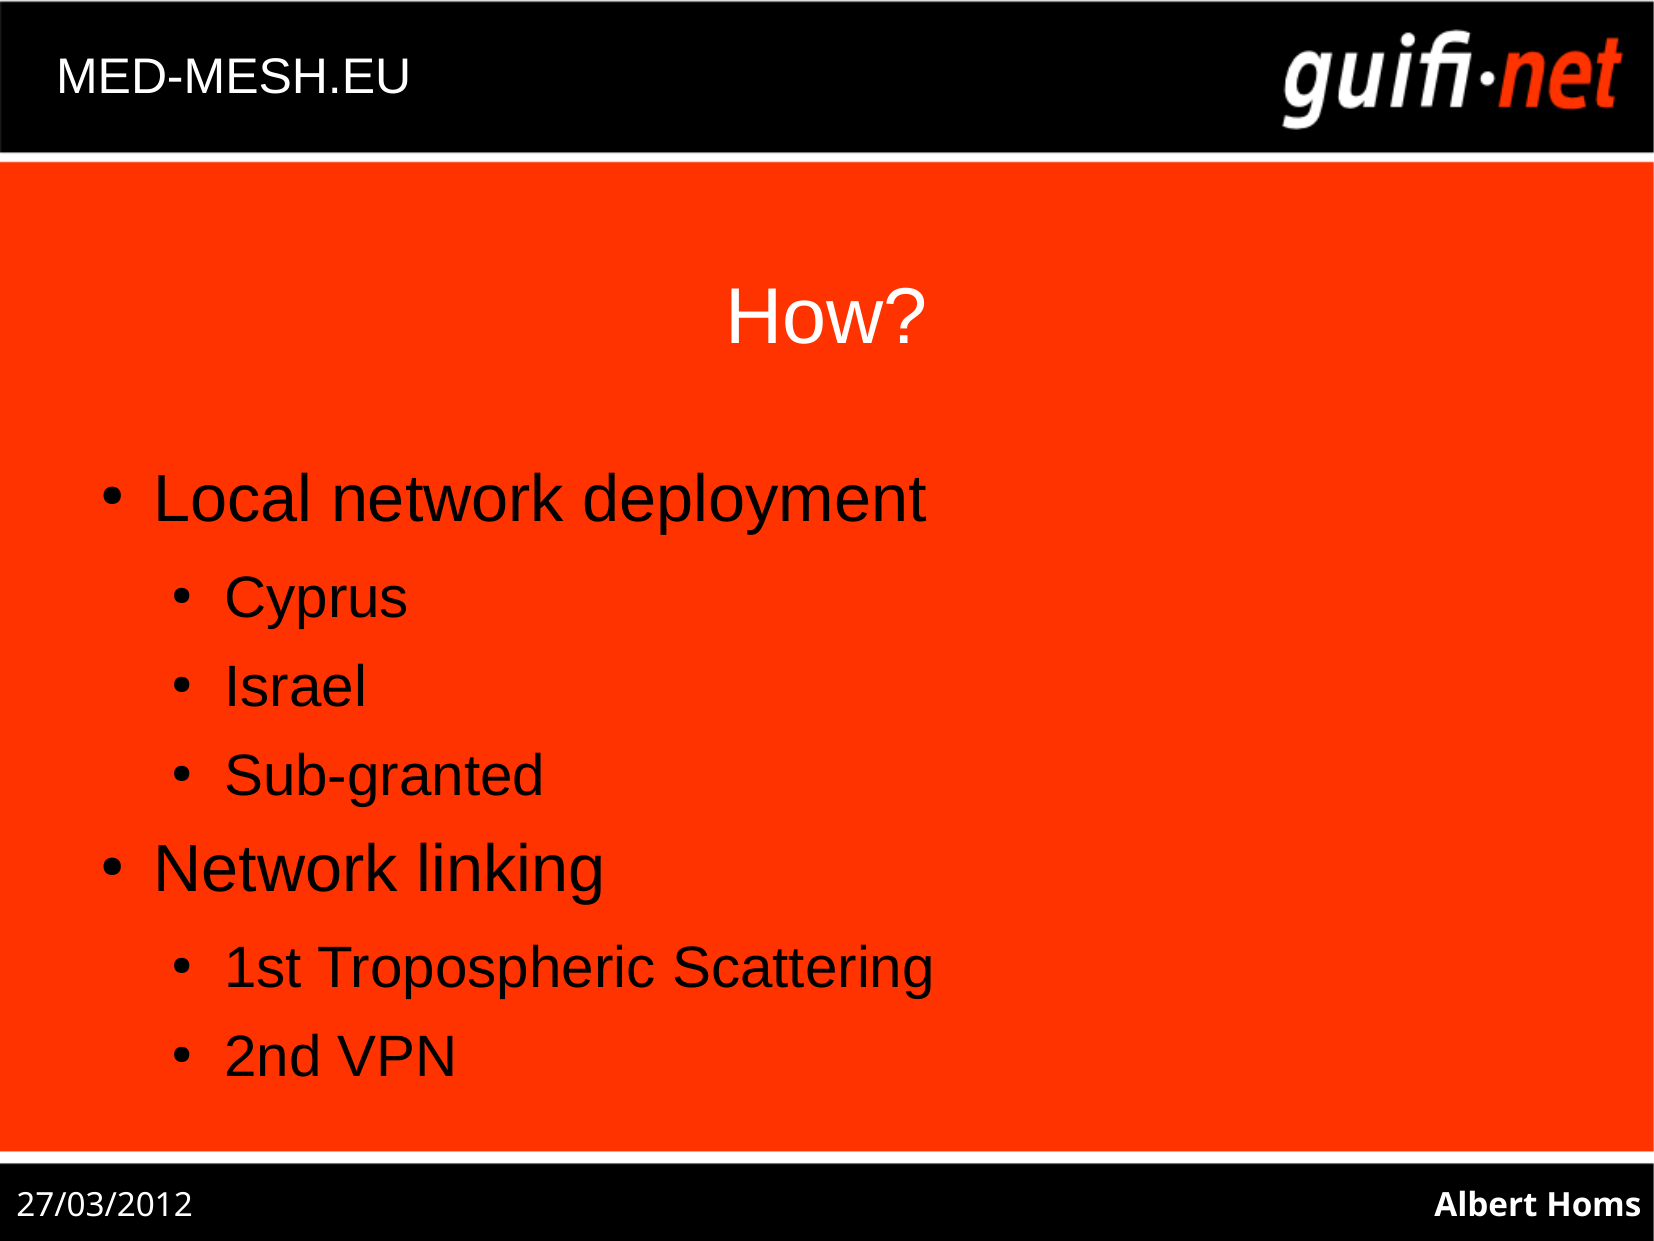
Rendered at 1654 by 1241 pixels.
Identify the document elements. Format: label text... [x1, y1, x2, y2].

title How? [82, 212, 1571, 420]
picture [71, 1194, 80, 1214]
picture [0, 0, 1654, 1241]
list Local network deployment Cyprus Israel Sub-granted Network linking 1st Tropospheric Scattering 2nd VPN [82, 460, 1571, 1241]
